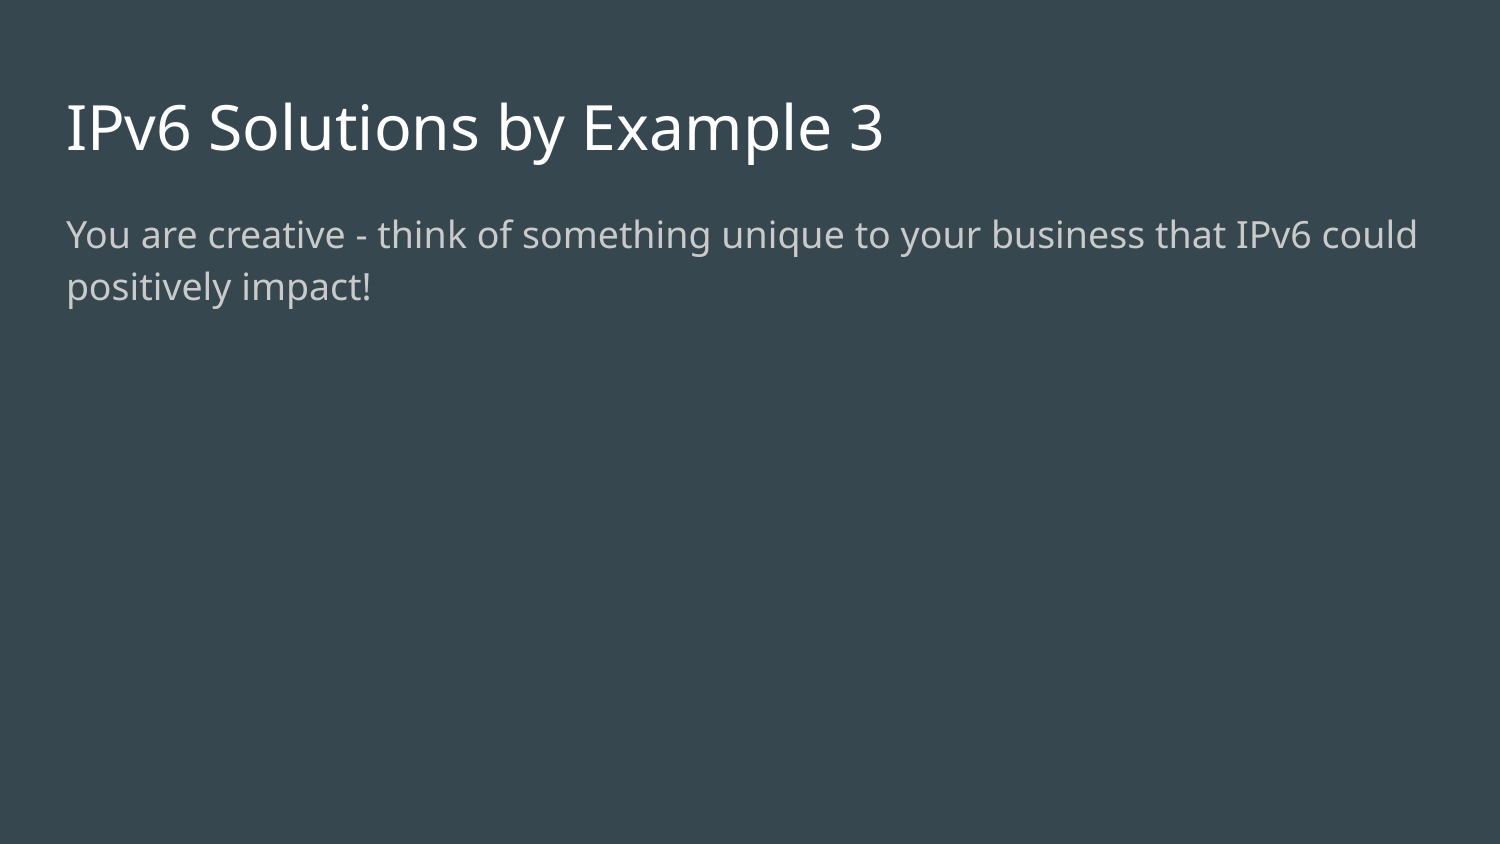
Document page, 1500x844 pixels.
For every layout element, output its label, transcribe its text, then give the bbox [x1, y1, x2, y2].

title IPv6 Solutions by Example 3 [51, 72, 1449, 167]
list You are creative - think of something unique to your business that IPv6 could positively impact! [51, 189, 1449, 750]
